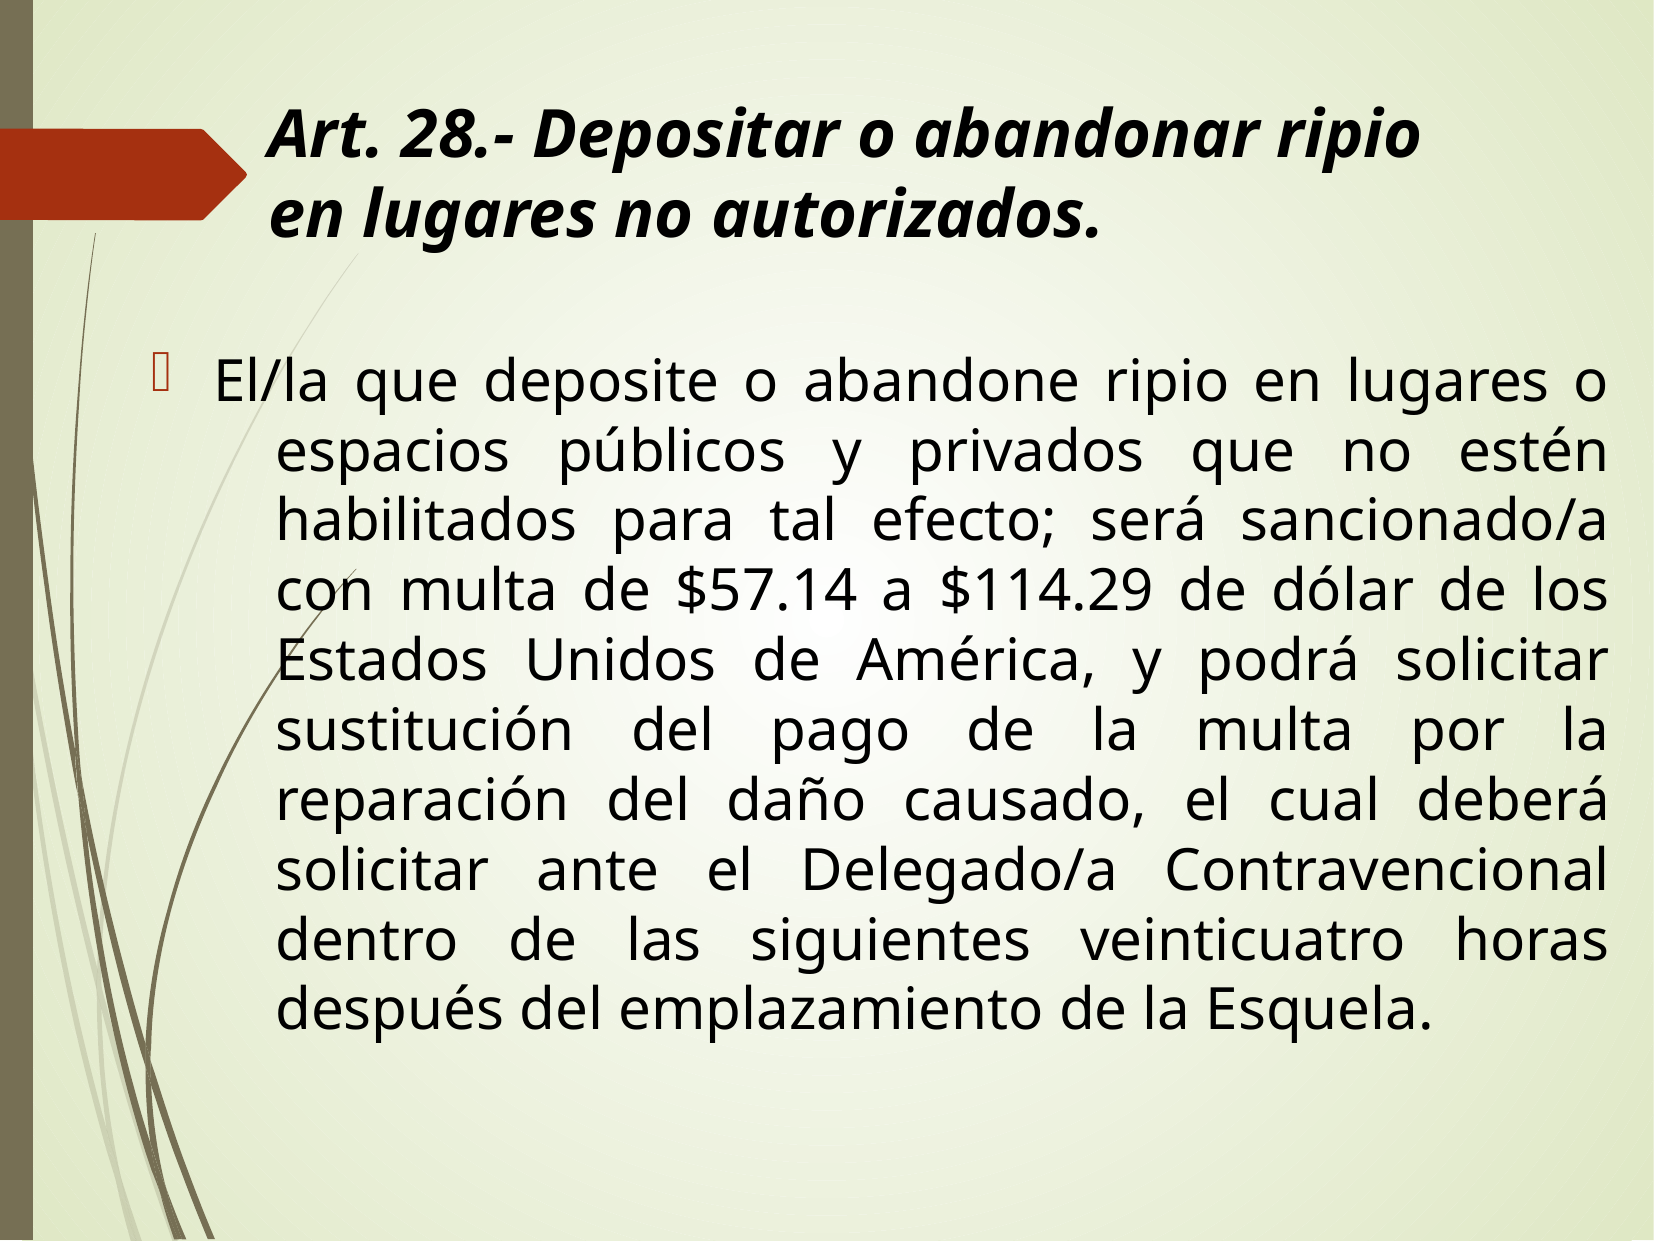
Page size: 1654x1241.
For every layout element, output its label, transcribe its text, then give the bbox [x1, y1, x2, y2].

title Art. 28.- Depositar o abandonar ripio en lugares no autorizados. [253, 82, 1508, 291]
list El/la que deposite o abandone ripio en lugares o espacios públicos y privados que no estén habilitados para tal efecto; será sancionado/a con multa de $57.14 a $114.29 de dólar de los Estados Unidos de América, y podrá solicitar sustitución del pago de la multa por la reparación del daño causado, el cual deberá solicitar ante el Delegado/a Contravencional dentro de las siguientes veinticuatro horas después del emplazamiento de la Esquela. [136, 335, 1625, 1058]
